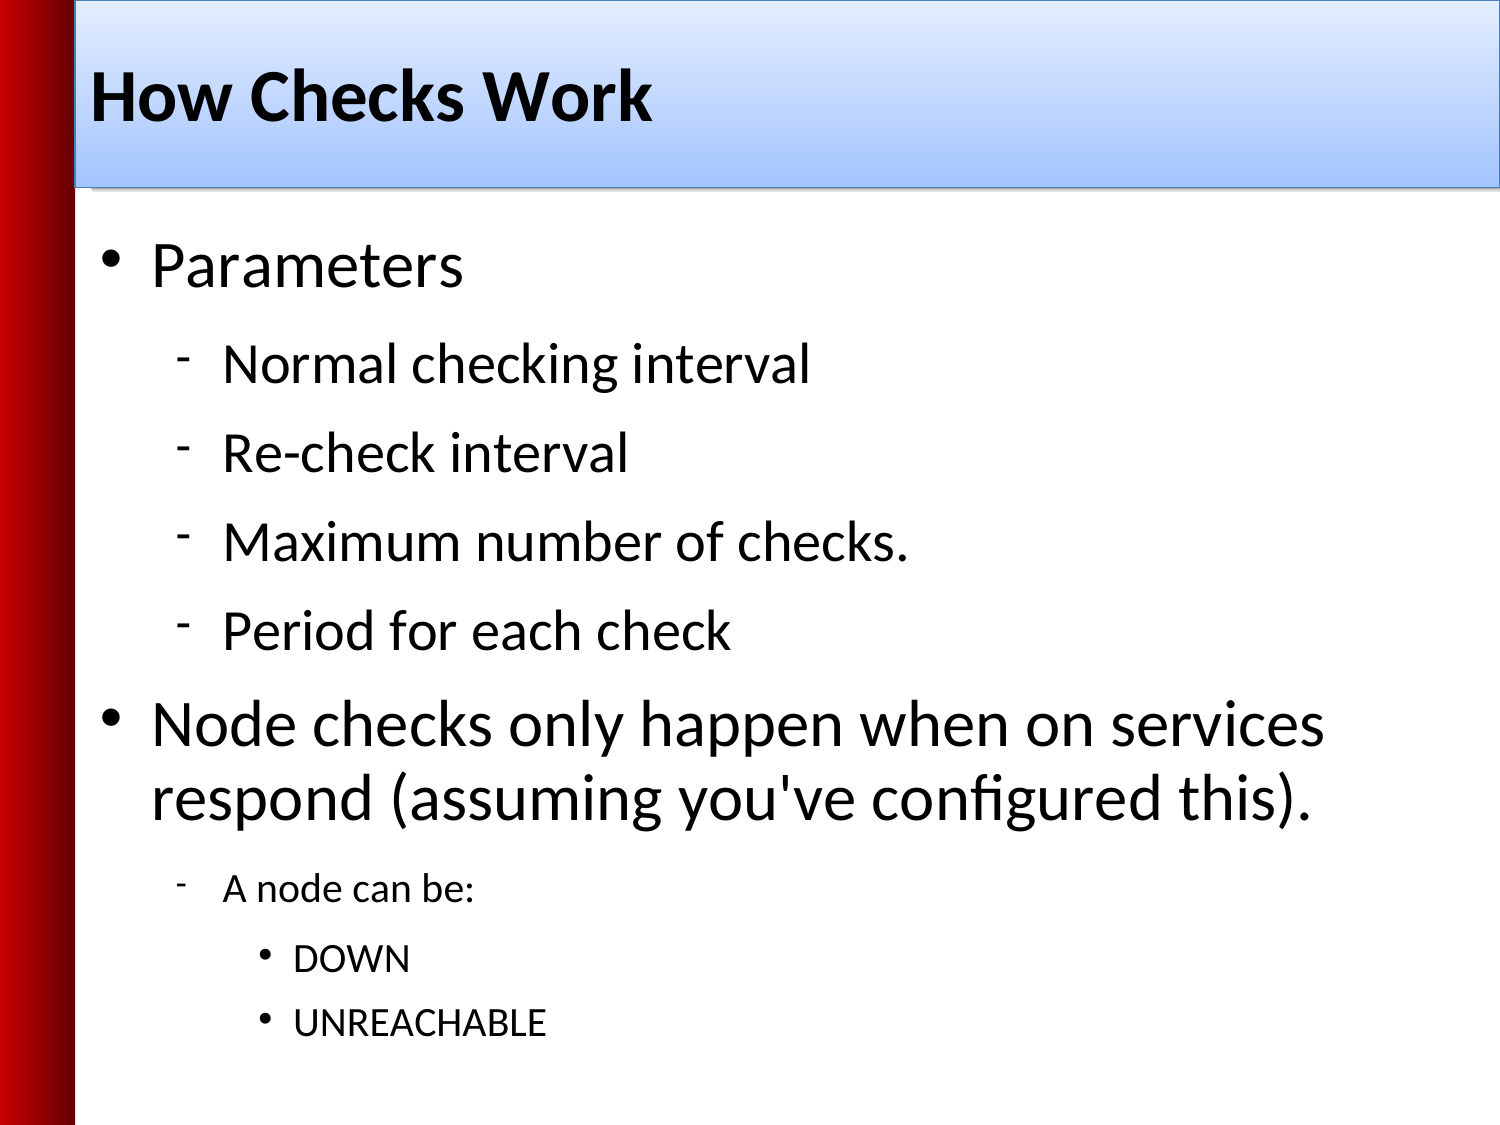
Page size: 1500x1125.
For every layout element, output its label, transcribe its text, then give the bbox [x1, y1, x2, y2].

text_box How Checks Work [75, 0, 1500, 188]
text_box Parameters Normal checking interval Re-check interval Maximum number of checks. Period for each check Node checks only happen when on services respond (assuming you've configured this). A node can be: DOWN UNREACHABLE [82, 223, 1438, 1088]
